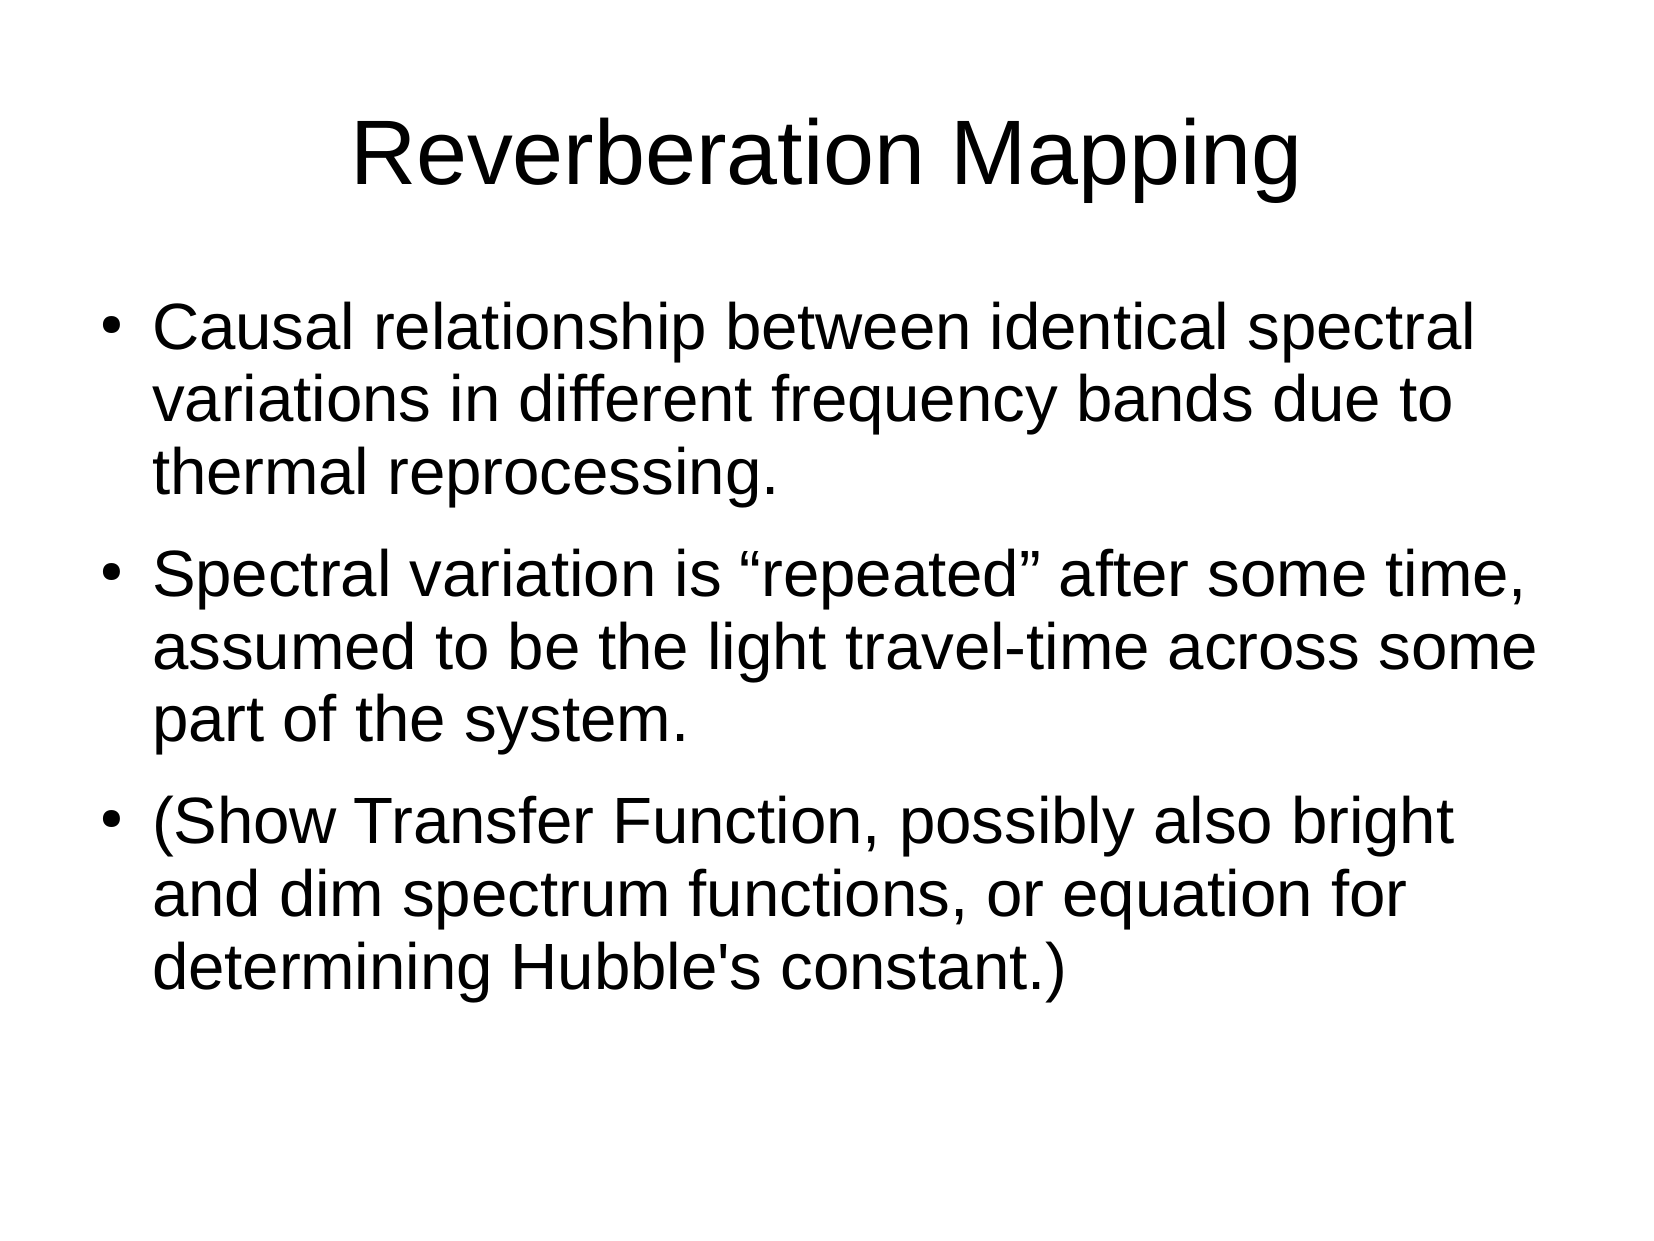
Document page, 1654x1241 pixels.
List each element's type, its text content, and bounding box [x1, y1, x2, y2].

title Reverberation Mapping [82, 49, 1571, 257]
list Causal relationship between identical spectral variations in different frequency bands due to thermal reprocessing. Spectral variation is “repeated” after some time, assumed to be the light travel-time across some part of the system. (Show Transfer Function, possibly also bright and dim spectrum functions, or equation for determining Hubble's constant.) [82, 290, 1571, 1010]
